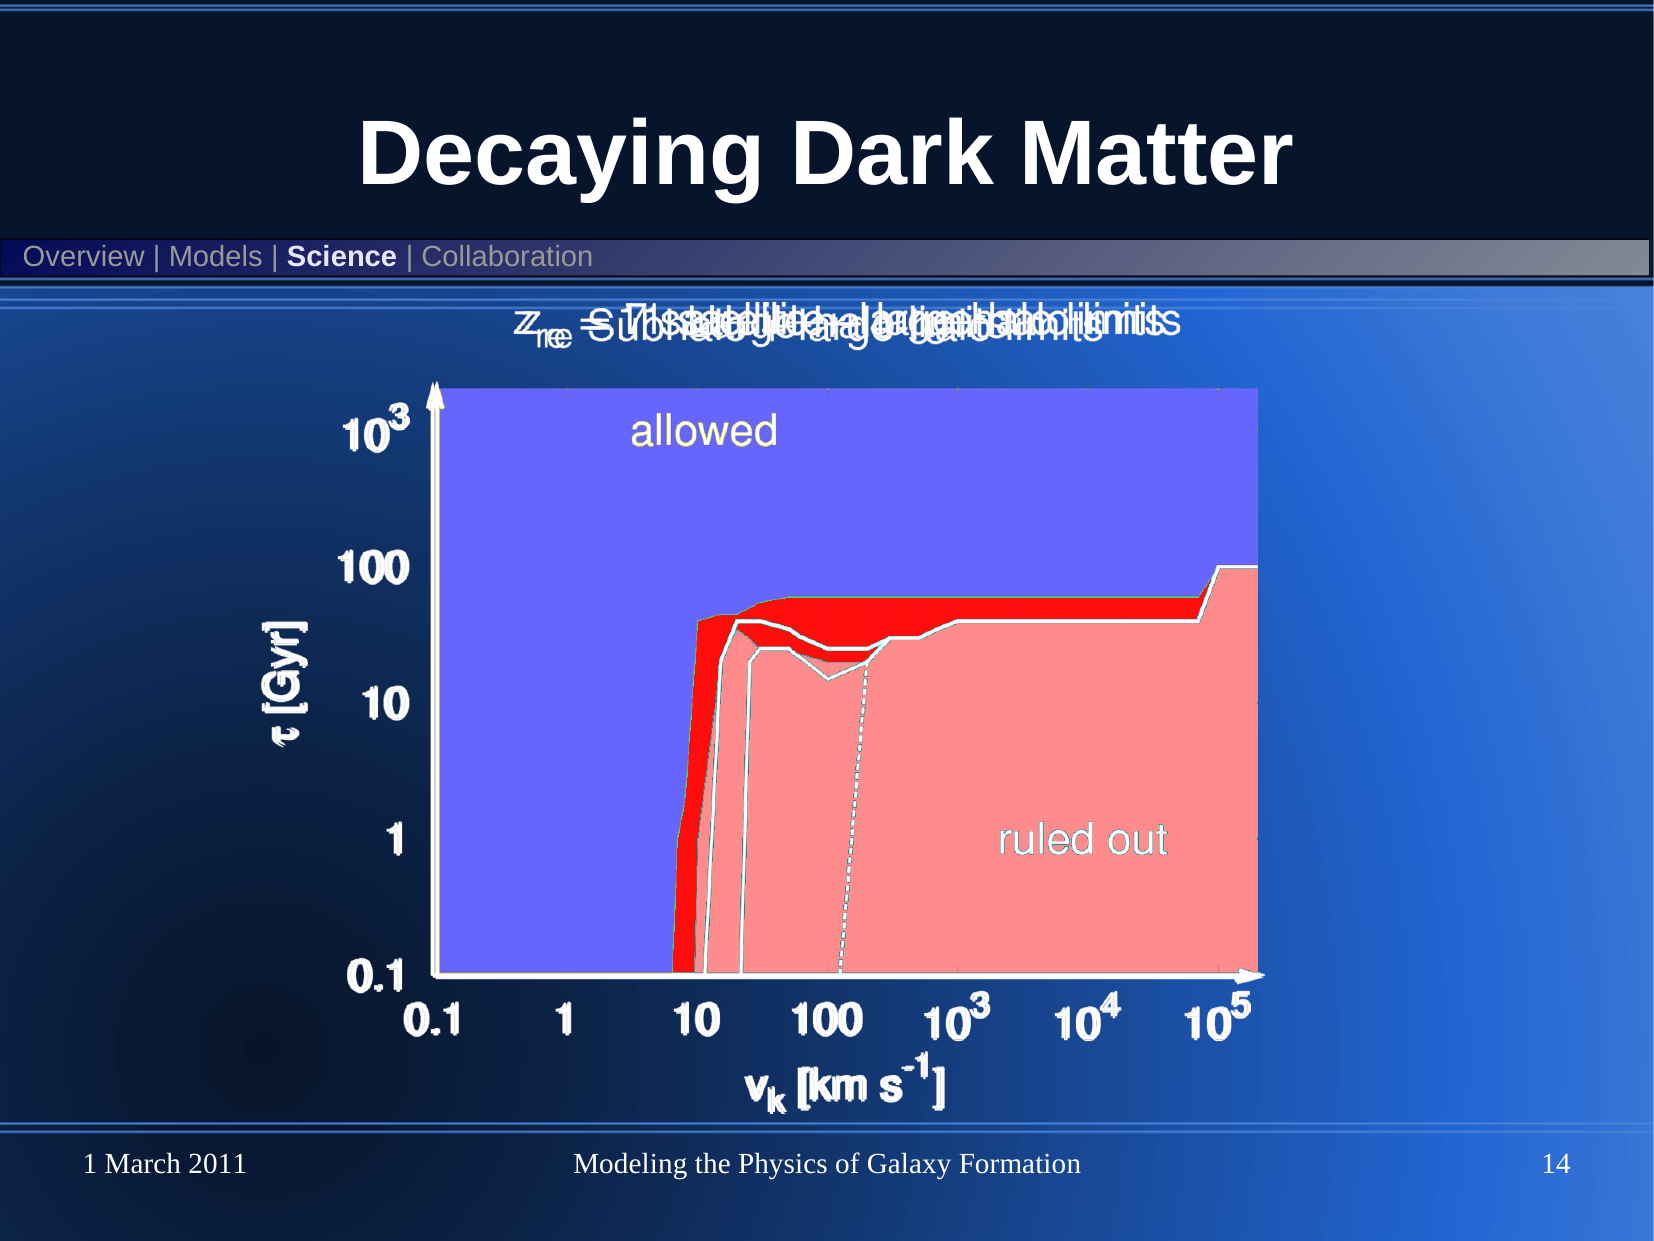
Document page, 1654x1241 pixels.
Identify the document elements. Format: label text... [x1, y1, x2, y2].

text_box Overview | Models | Science | Collaboration [7, 232, 1651, 281]
title Decaying Dark Matter [82, 56, 1571, 232]
text_box [0, 238, 7, 277]
picture [0, 0, 1654, 1241]
